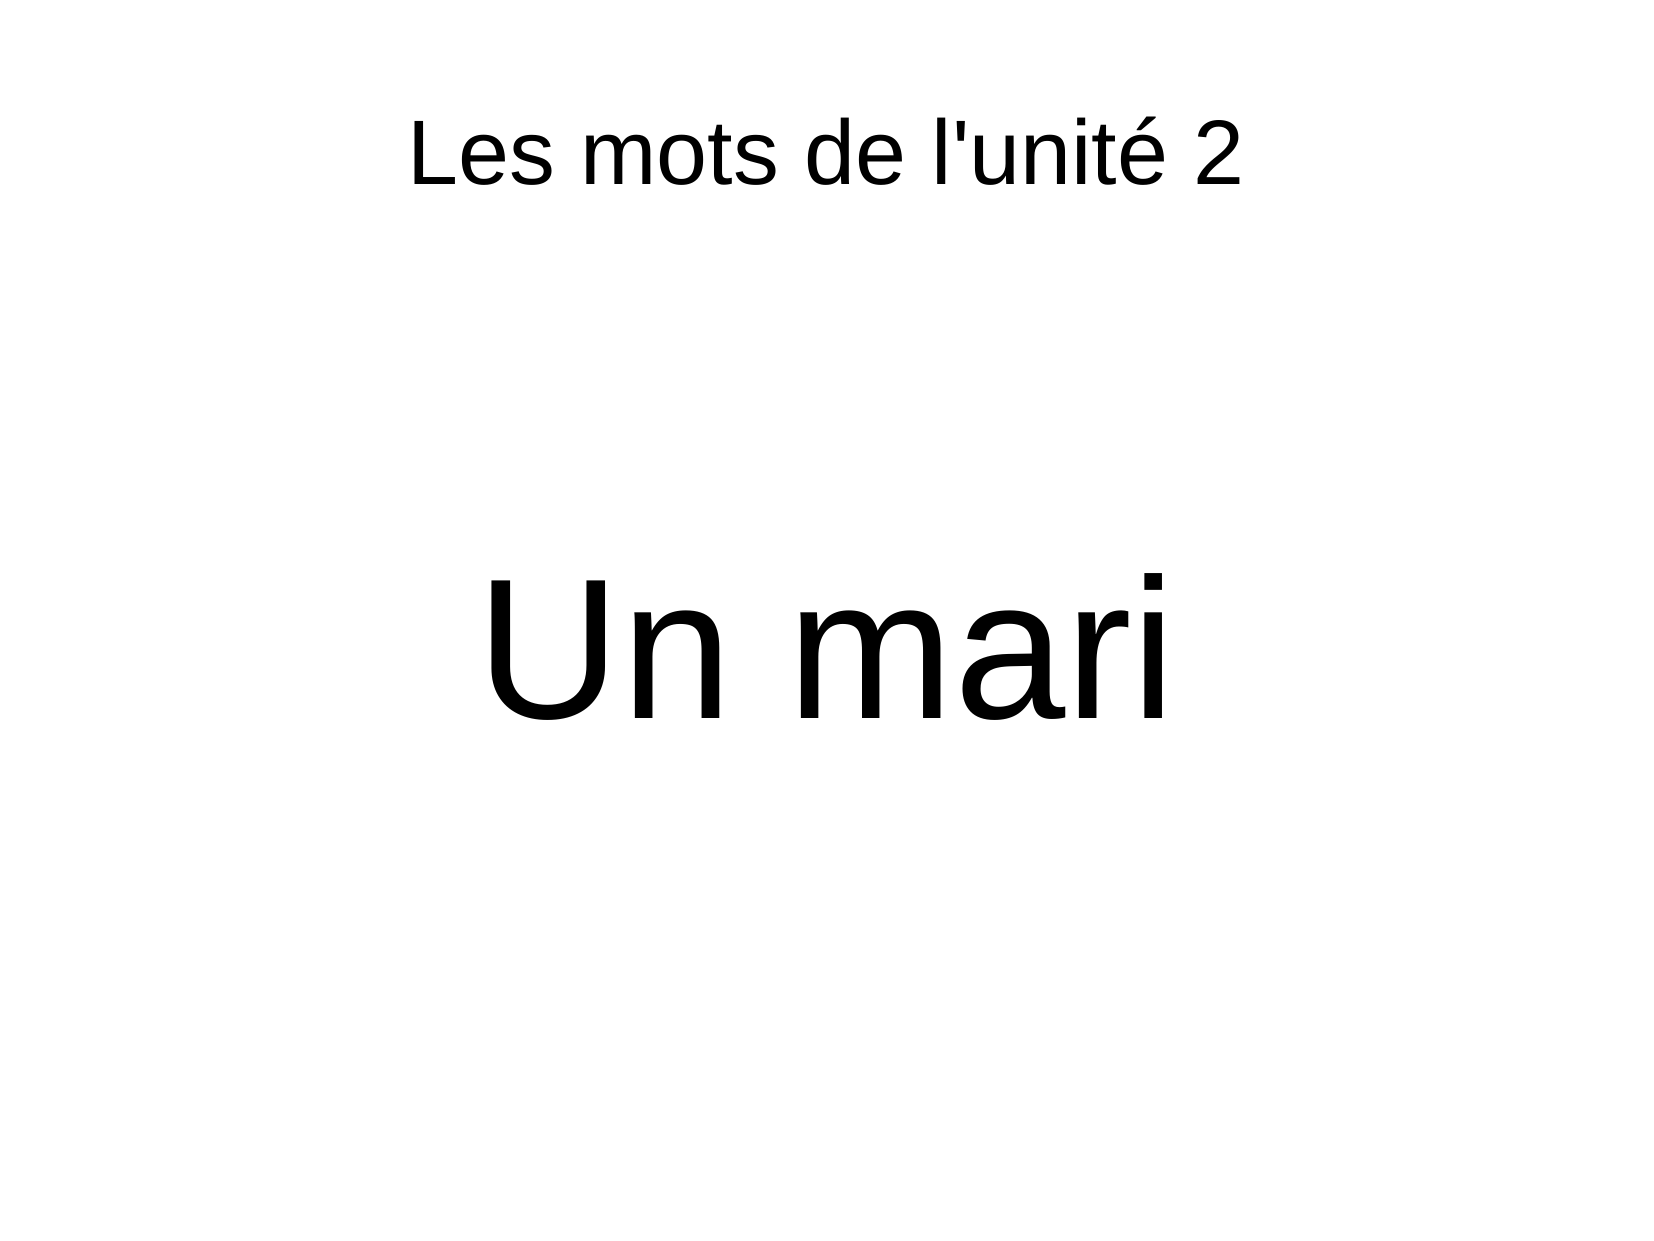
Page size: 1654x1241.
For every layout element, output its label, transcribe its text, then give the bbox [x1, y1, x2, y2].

title Les mots de l'unité 2 [82, 49, 1571, 257]
subtitle Un mari [82, 290, 1571, 1010]
